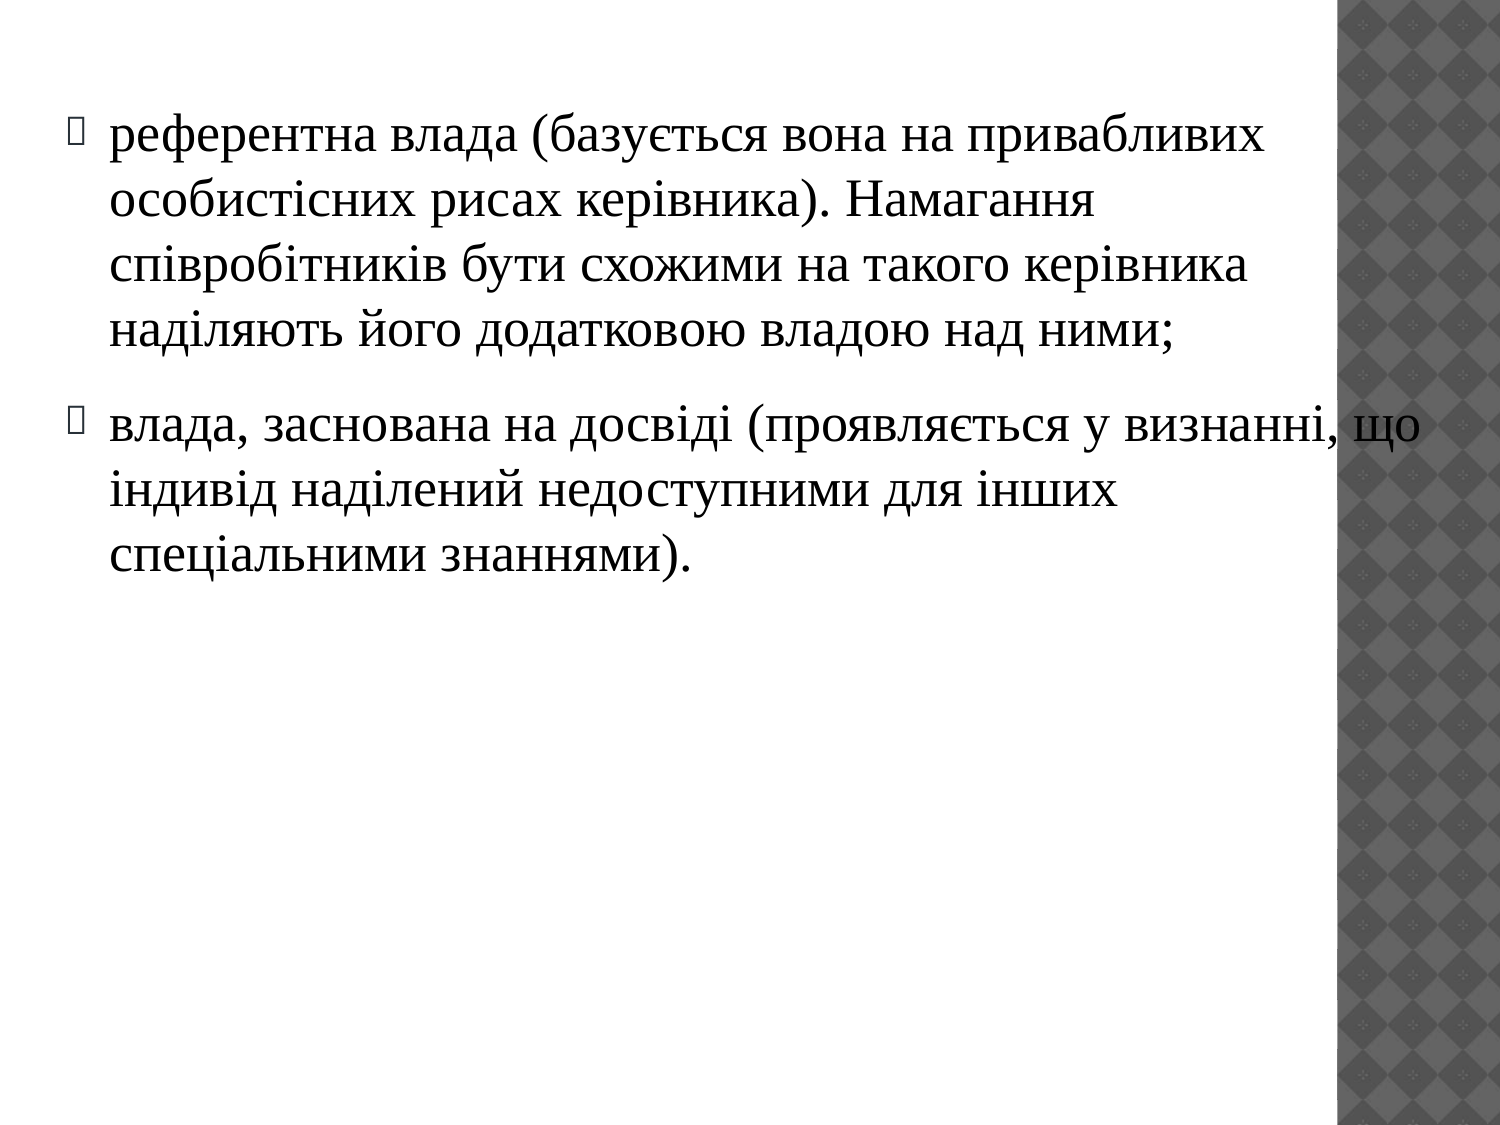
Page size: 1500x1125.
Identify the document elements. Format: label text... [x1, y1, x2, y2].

list референтна влада (базується вона на привабливих особистісних рисах керівника). Намагання співробітників бути схожими на такого керівника наділяють йо­го додатковою владою над ними; влада, заснована на досвіді (проявляється у визнанні, що індивід наділений недоступними для інших спеціальними знаннями). [49, 90, 1451, 1047]
picture [1337, 0, 1500, 1125]
